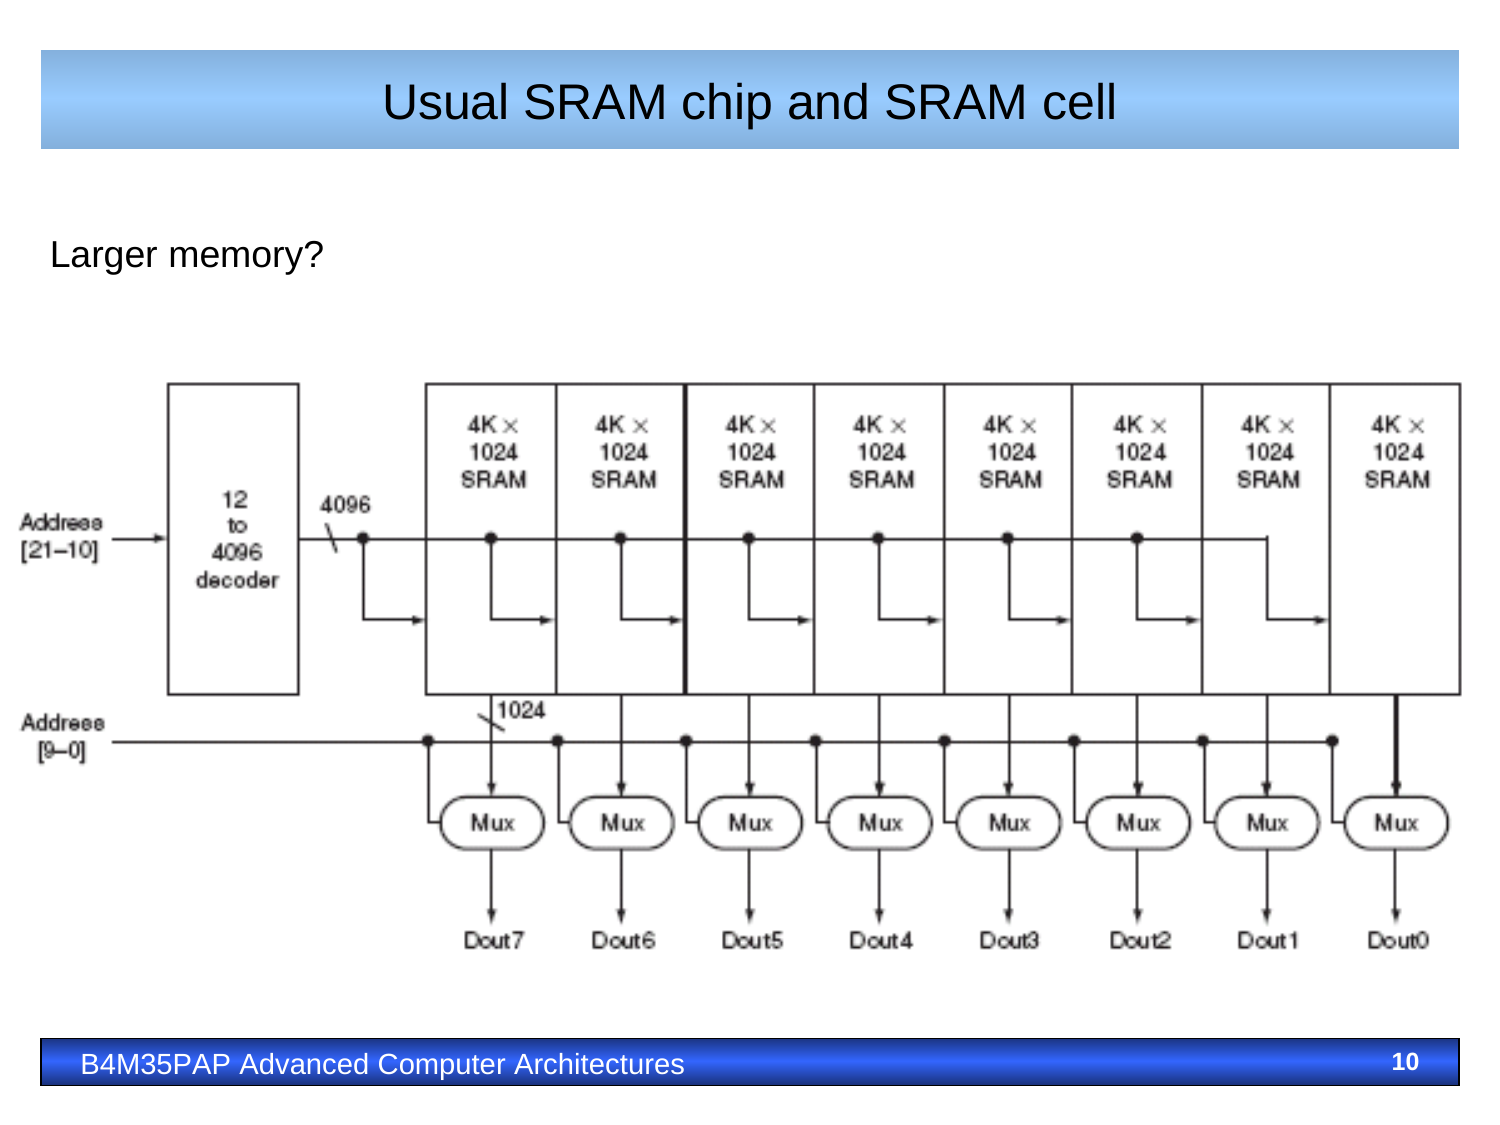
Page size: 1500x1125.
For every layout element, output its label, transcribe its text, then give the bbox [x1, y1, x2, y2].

title Usual SRAM chip and SRAM cell [41, 50, 1459, 149]
text_box Larger memory? [35, 222, 339, 283]
picture [0, 351, 1477, 967]
